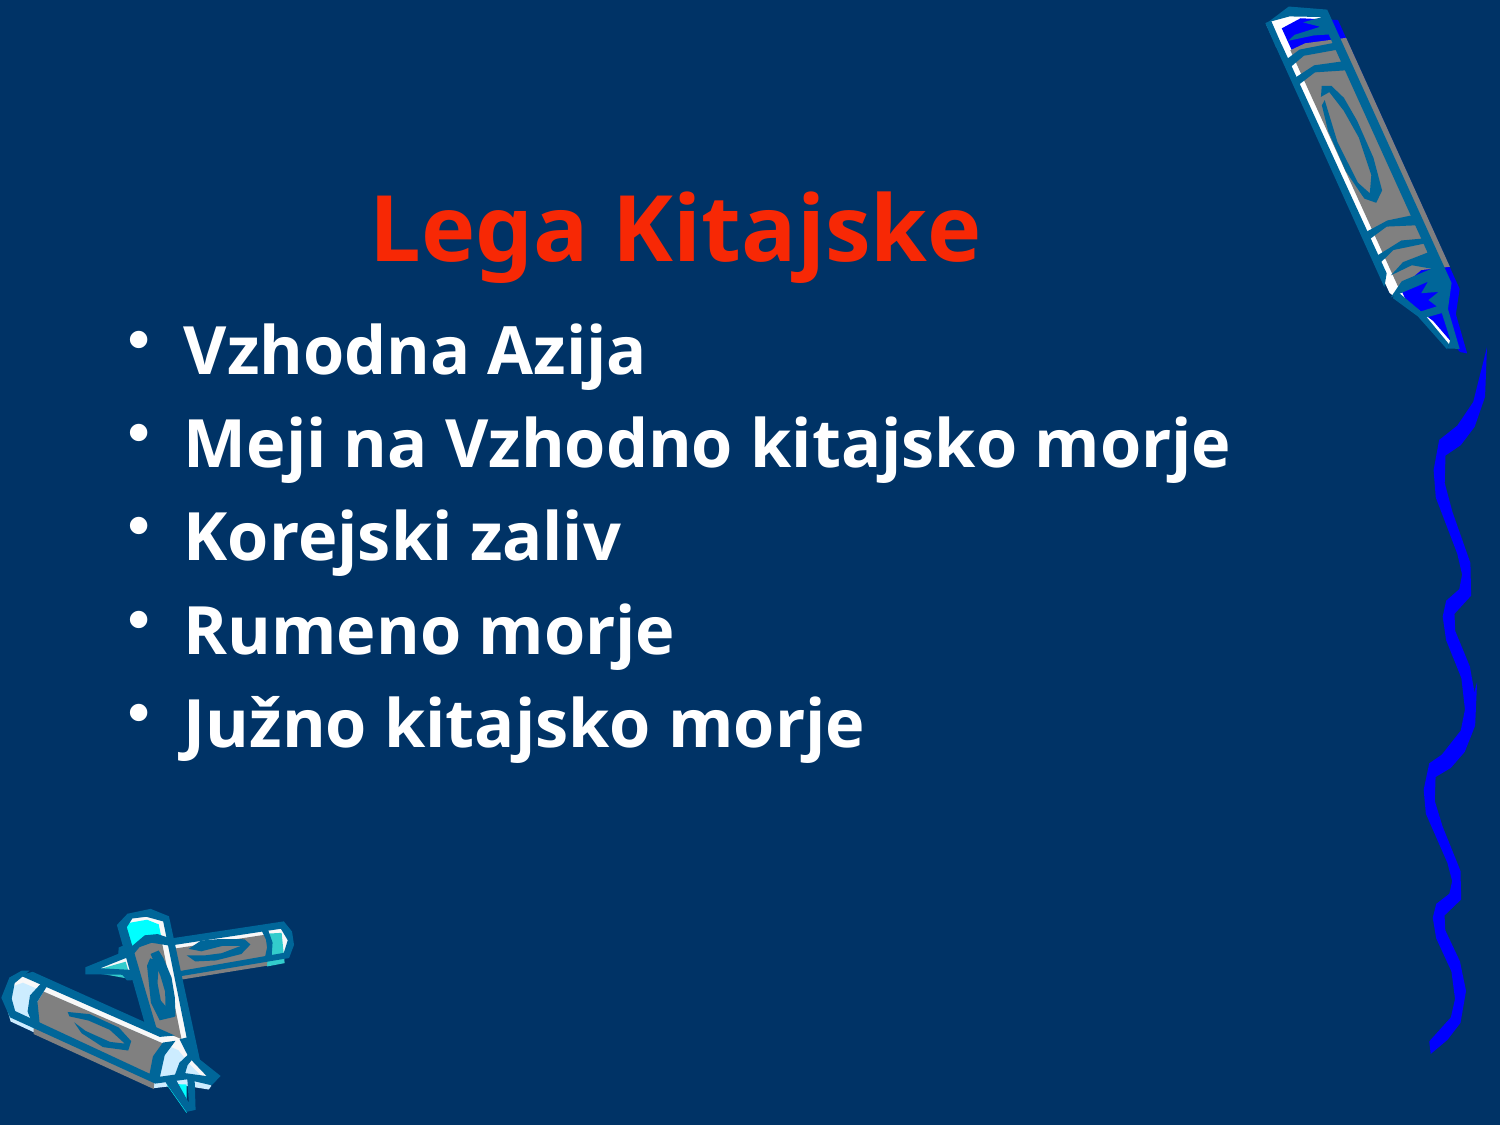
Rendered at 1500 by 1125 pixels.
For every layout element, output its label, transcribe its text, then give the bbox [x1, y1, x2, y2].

list Vzhodna Azija Meji na Vzhodno kitajsko morje Korejski zaliv Rumeno morje Južno kitajsko morje [112, 299, 1375, 900]
title Lega Kitajske [112, 24, 1240, 288]
